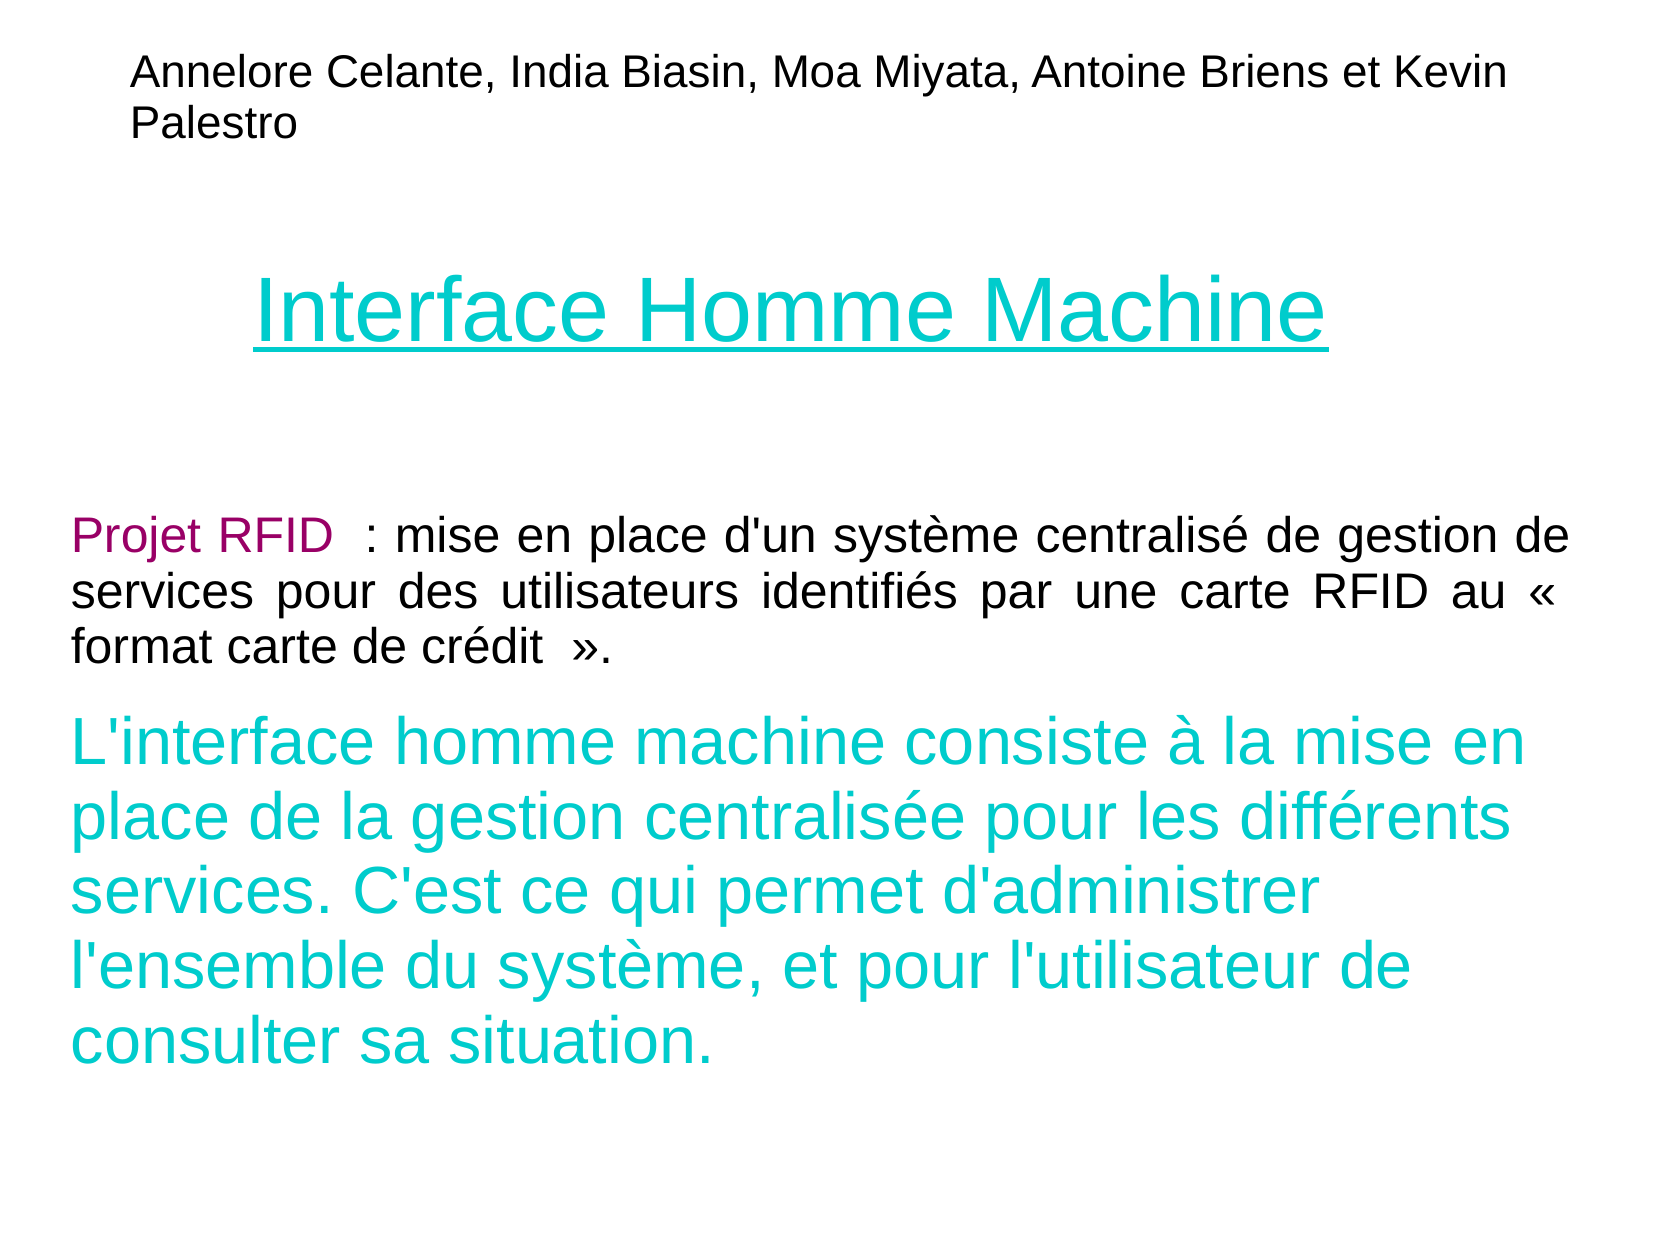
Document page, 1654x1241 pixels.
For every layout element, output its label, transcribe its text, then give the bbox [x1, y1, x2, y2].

title Interface Homme Machine [47, 206, 1536, 414]
list Projet RFID : mise en place d'un système centralisé de gestion de services pour des utilisateurs identifiés par une carte RFID au « format carte de crédit ». L'interface homme machine consiste à la mise en place de la gestion centralisée pour les différents services. C'est ce qui permet d'administrer l'ensemble du système, et pour l'utilisateur de consulter sa situation. [70, 507, 1571, 1076]
list Annelore Celante, India Biasin, Moa Miyata, Antoine Briens et Kevin Palestro [59, 46, 1583, 201]
